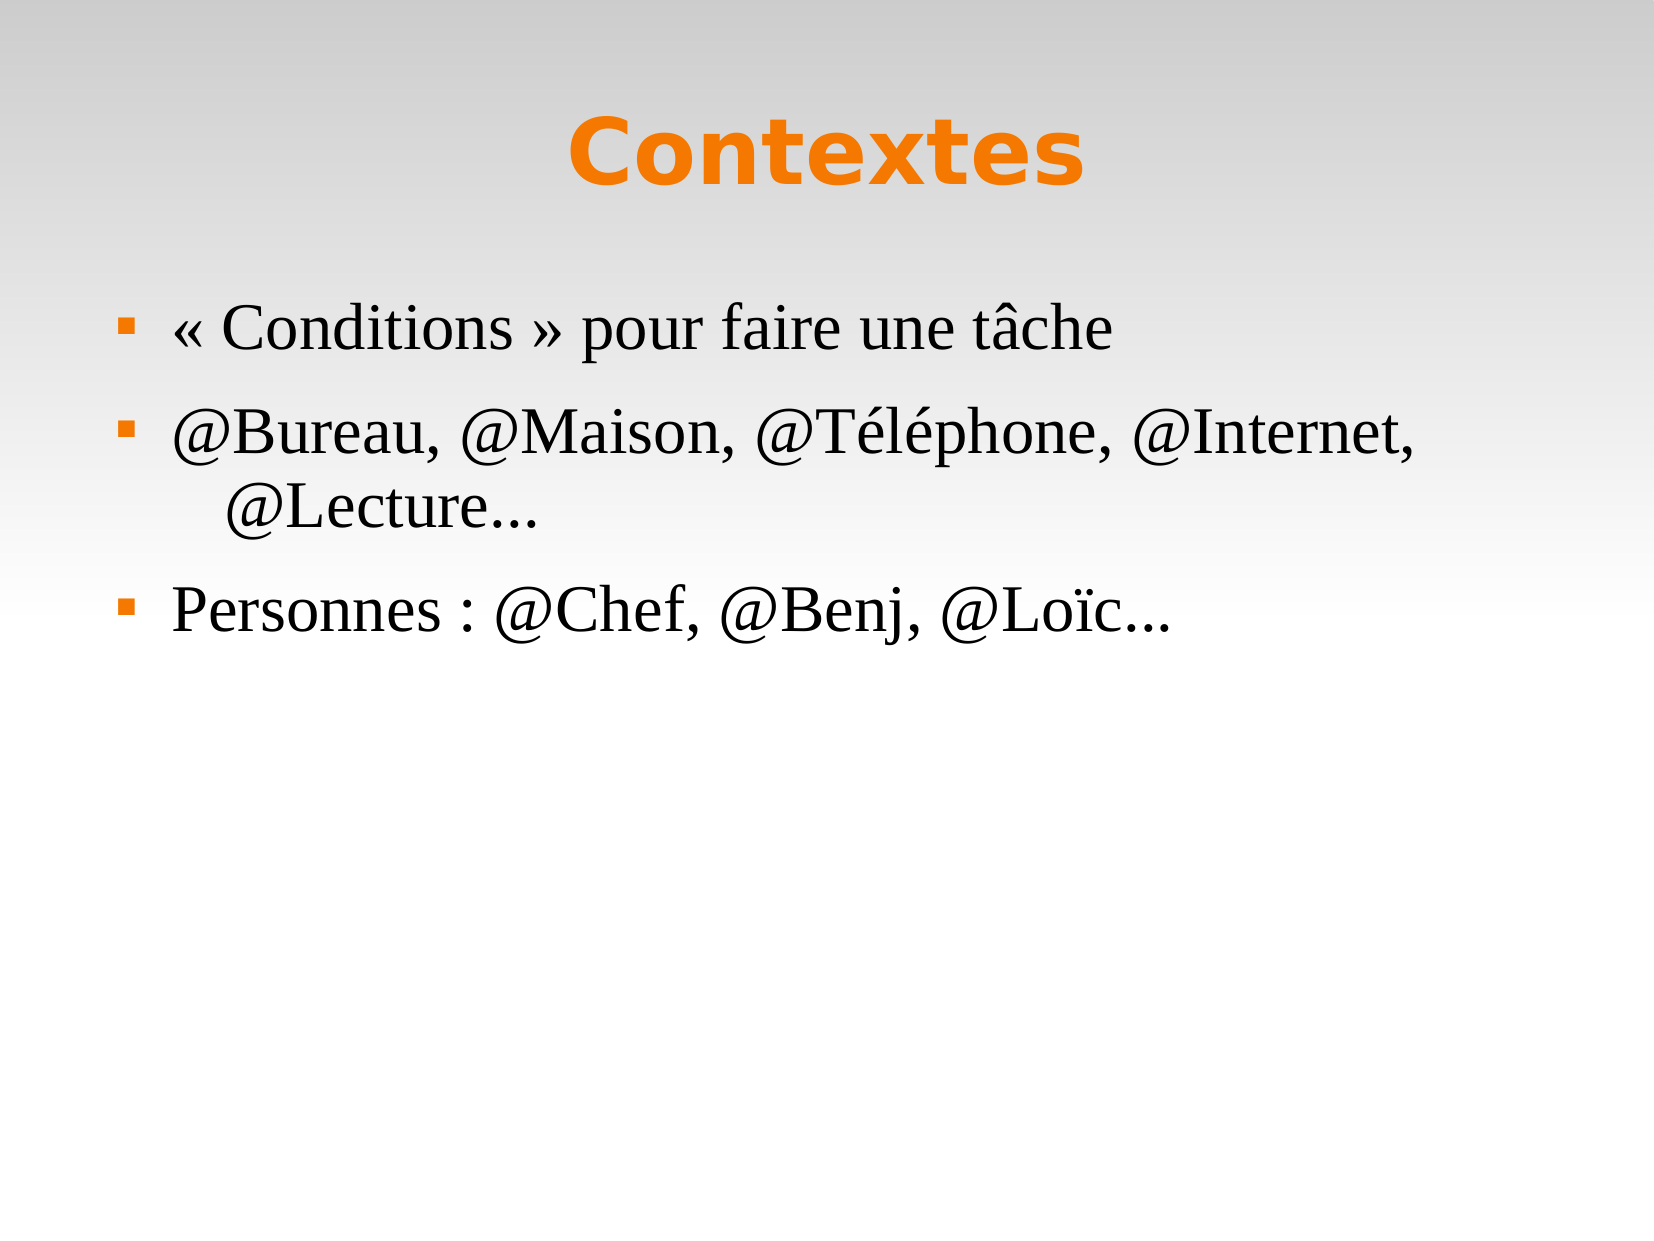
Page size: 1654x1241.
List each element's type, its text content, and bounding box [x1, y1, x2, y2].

list « Conditions » pour faire une tâche @Bureau, @Maison, @Téléphone, @Internet, @Lecture... Personnes : @Chef, @Benj, @Loïc... [82, 290, 1571, 1094]
title Contextes [82, 56, 1571, 250]
